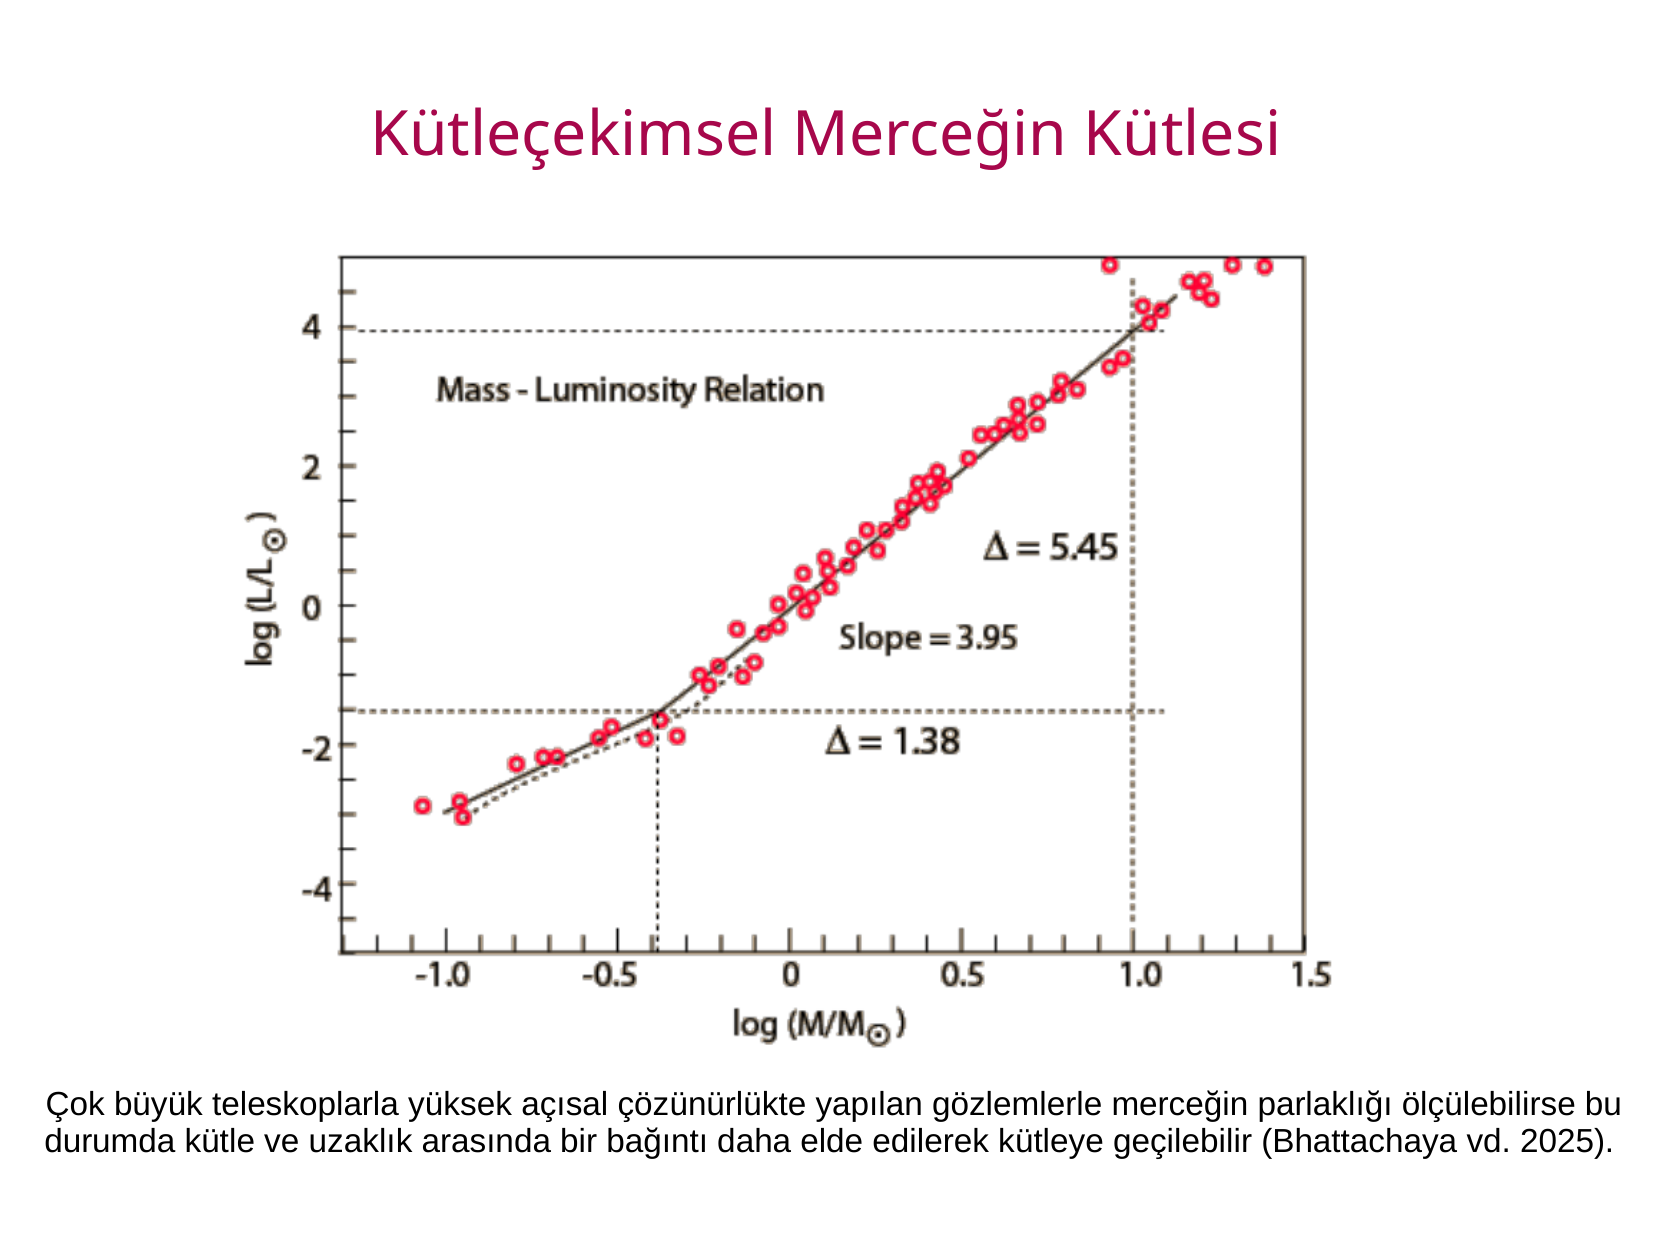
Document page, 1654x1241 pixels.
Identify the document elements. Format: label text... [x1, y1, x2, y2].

title Kütleçekimsel Merceğin Kütlesi [82, 64, 1571, 198]
text_box Çok büyük teleskoplarla yüksek açısal çözünürlükte yapılan gözlemlerle merceğin parlaklığı ölçülebilirse bu durumda kütle ve uzaklık arasında bir bağıntı daha elde edilerek kütleye geçilebilir (Bhattachaya vd. 2025). [23, 1078, 1647, 1178]
picture [219, 188, 1360, 1066]
